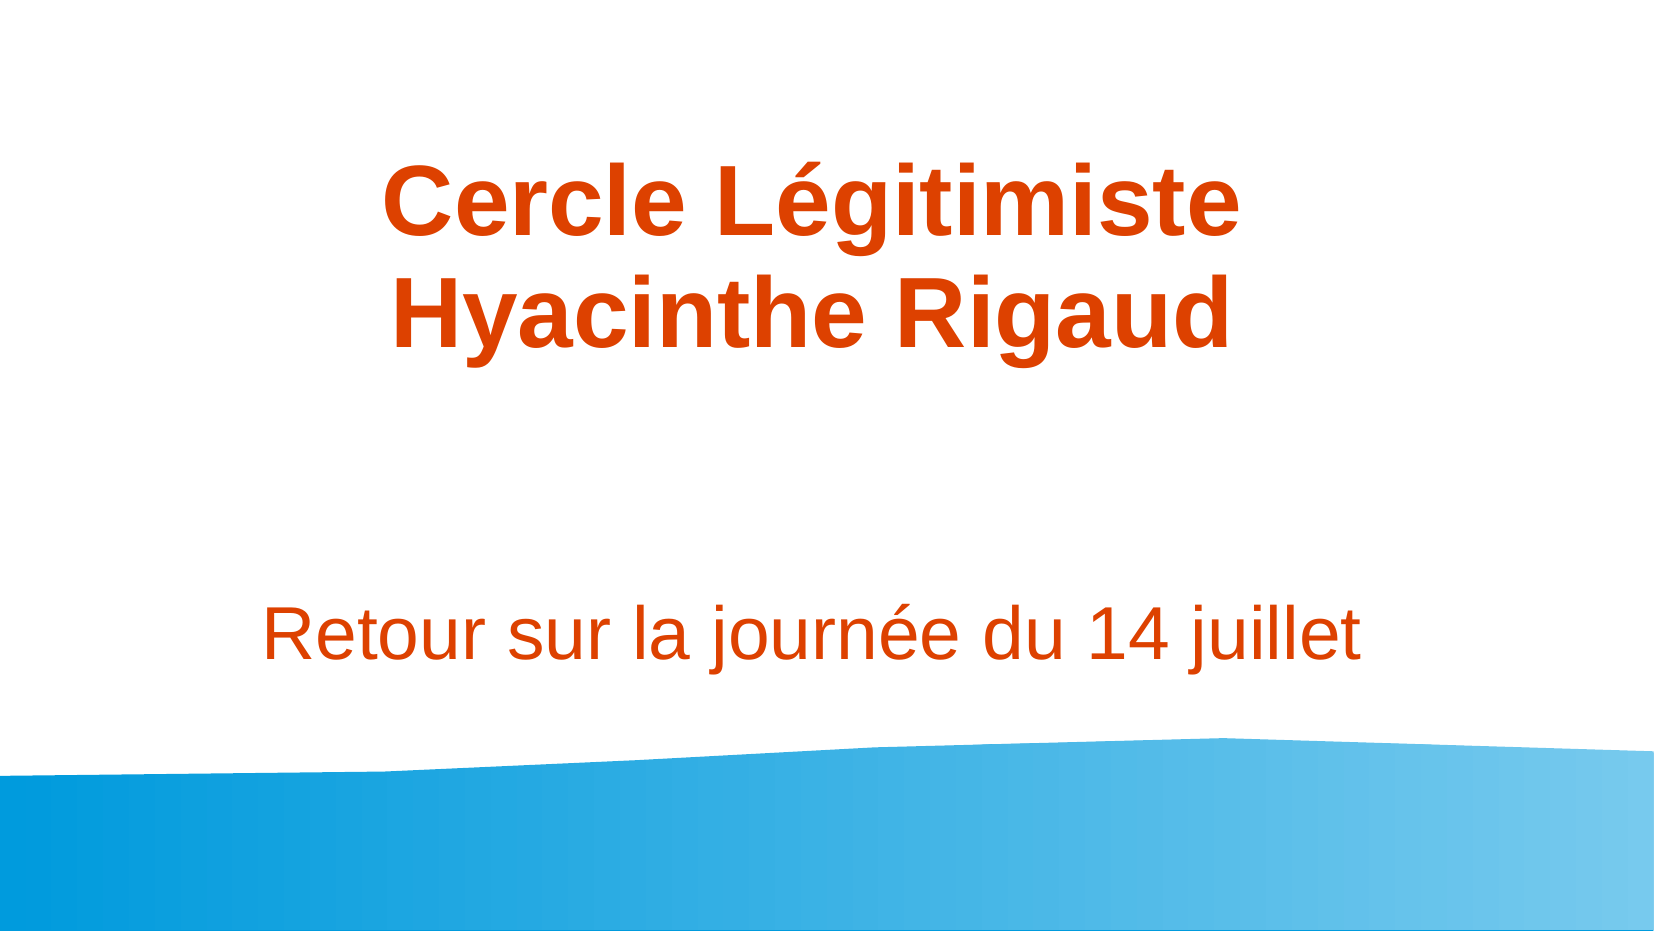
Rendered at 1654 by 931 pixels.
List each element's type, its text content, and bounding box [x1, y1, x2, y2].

title Cercle Légitimiste Hyacinthe Rigaud Retour sur la journée du 14 juillet [177, 33, 1447, 676]
